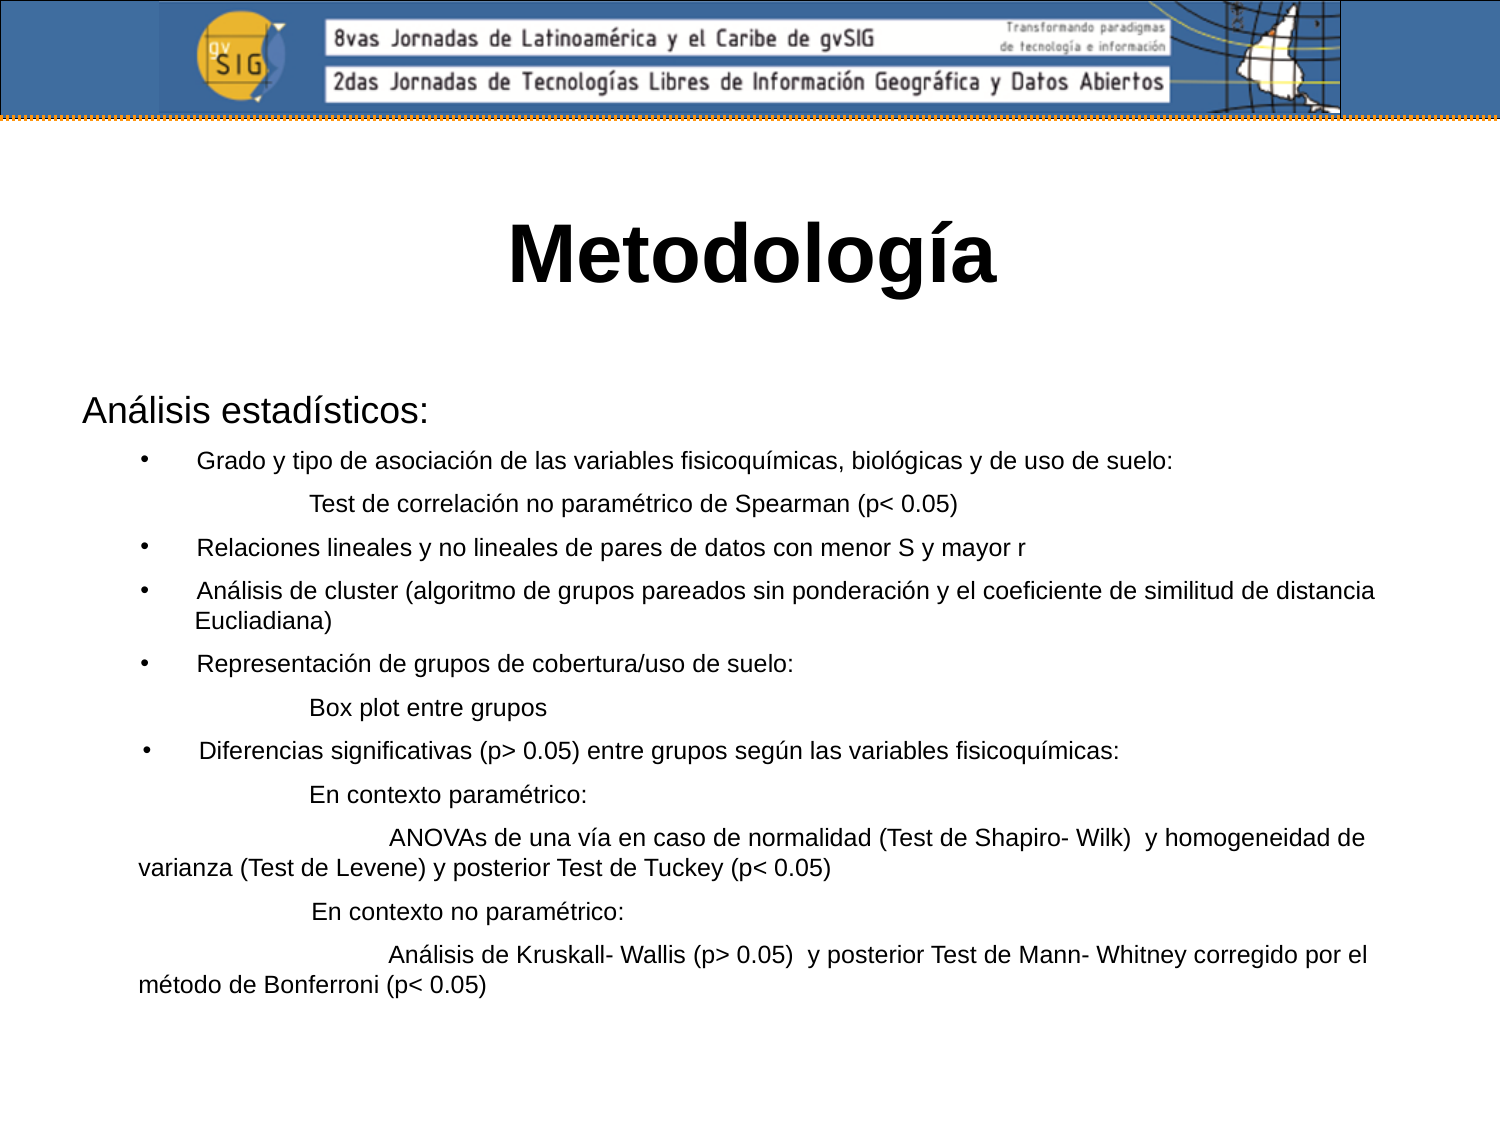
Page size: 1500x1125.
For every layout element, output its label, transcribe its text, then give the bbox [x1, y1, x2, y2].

list Análisis estadísticos: Grado y tipo de asociación de las variables fisicoquímicas, biológicas y de uso de suelo: Test de correlación no paramétrico de Spearman (p< 0.05) Relaciones lineales y no lineales de pares de datos con menor S y mayor r Análisis de cluster (algoritmo de grupos pareados sin ponderación y el coeficiente de similitud de distancia Eucliadiana) Representación de grupos de cobertura/uso de suelo: Box plot entre grupos Diferencias significativas (p> 0.05) entre grupos según las variables fisicoquímicas: En contexto paramétrico: ANOVAs de una vía en caso de normalidad (Test de Shapiro- Wilk) y homogeneidad de varianza (Test de Levene) y posterior Test de Tuckey (p< 0.05) En contexto no paramétrico: Análisis de Kruskall- Wallis (p> 0.05) y posterior Test de Mann- Whitney corregido por el método de Bonferroni (p< 0.05) [67, 377, 1418, 1094]
picture [159, 1, 1340, 113]
title Metodología [76, 166, 1427, 333]
